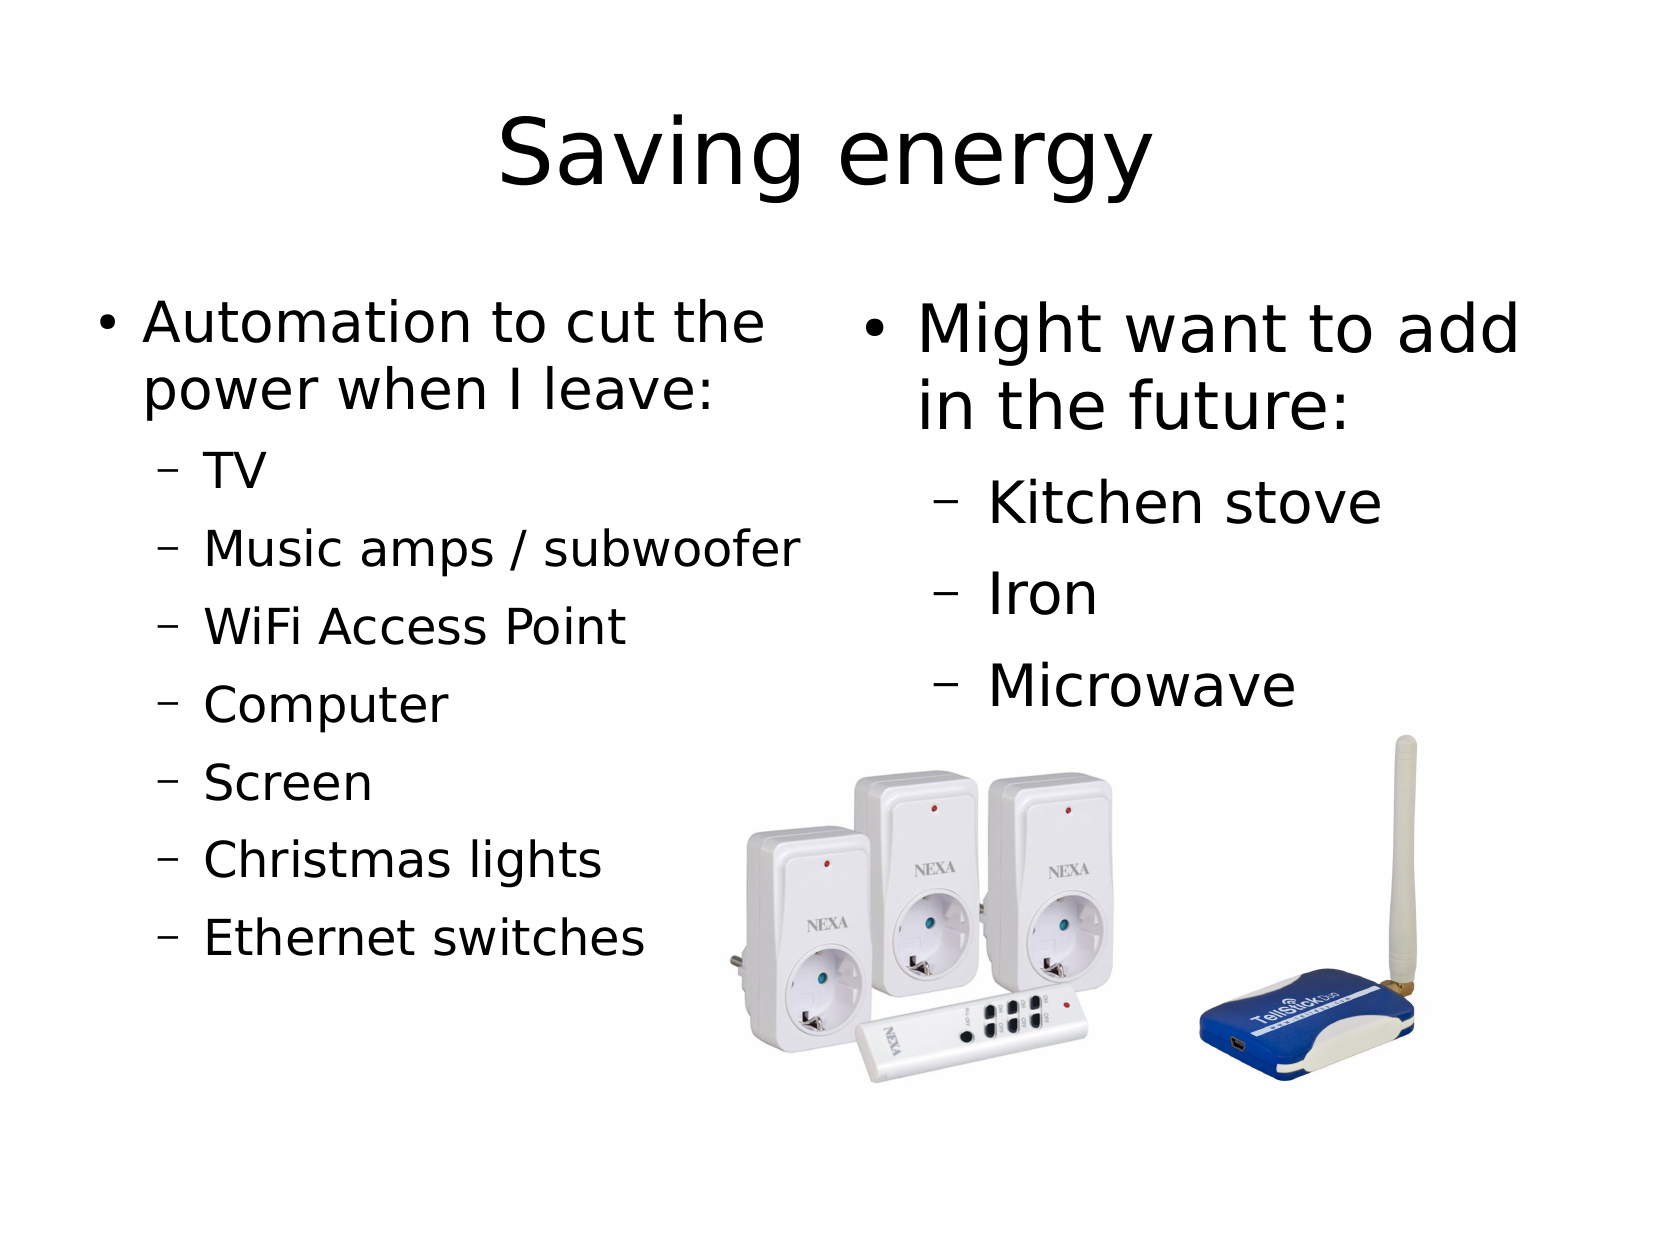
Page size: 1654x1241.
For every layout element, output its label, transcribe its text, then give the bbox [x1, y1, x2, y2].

list Automation to cut the power when I leave: TV Music amps / subwoofer WiFi Access Point Computer Screen Christmas lights Ethernet switches [82, 290, 809, 1010]
picture [718, 723, 1496, 1131]
list Might want to add in the future: Kitchen stove Iron Microwave [845, 290, 1572, 1010]
title Saving energy [82, 49, 1571, 257]
